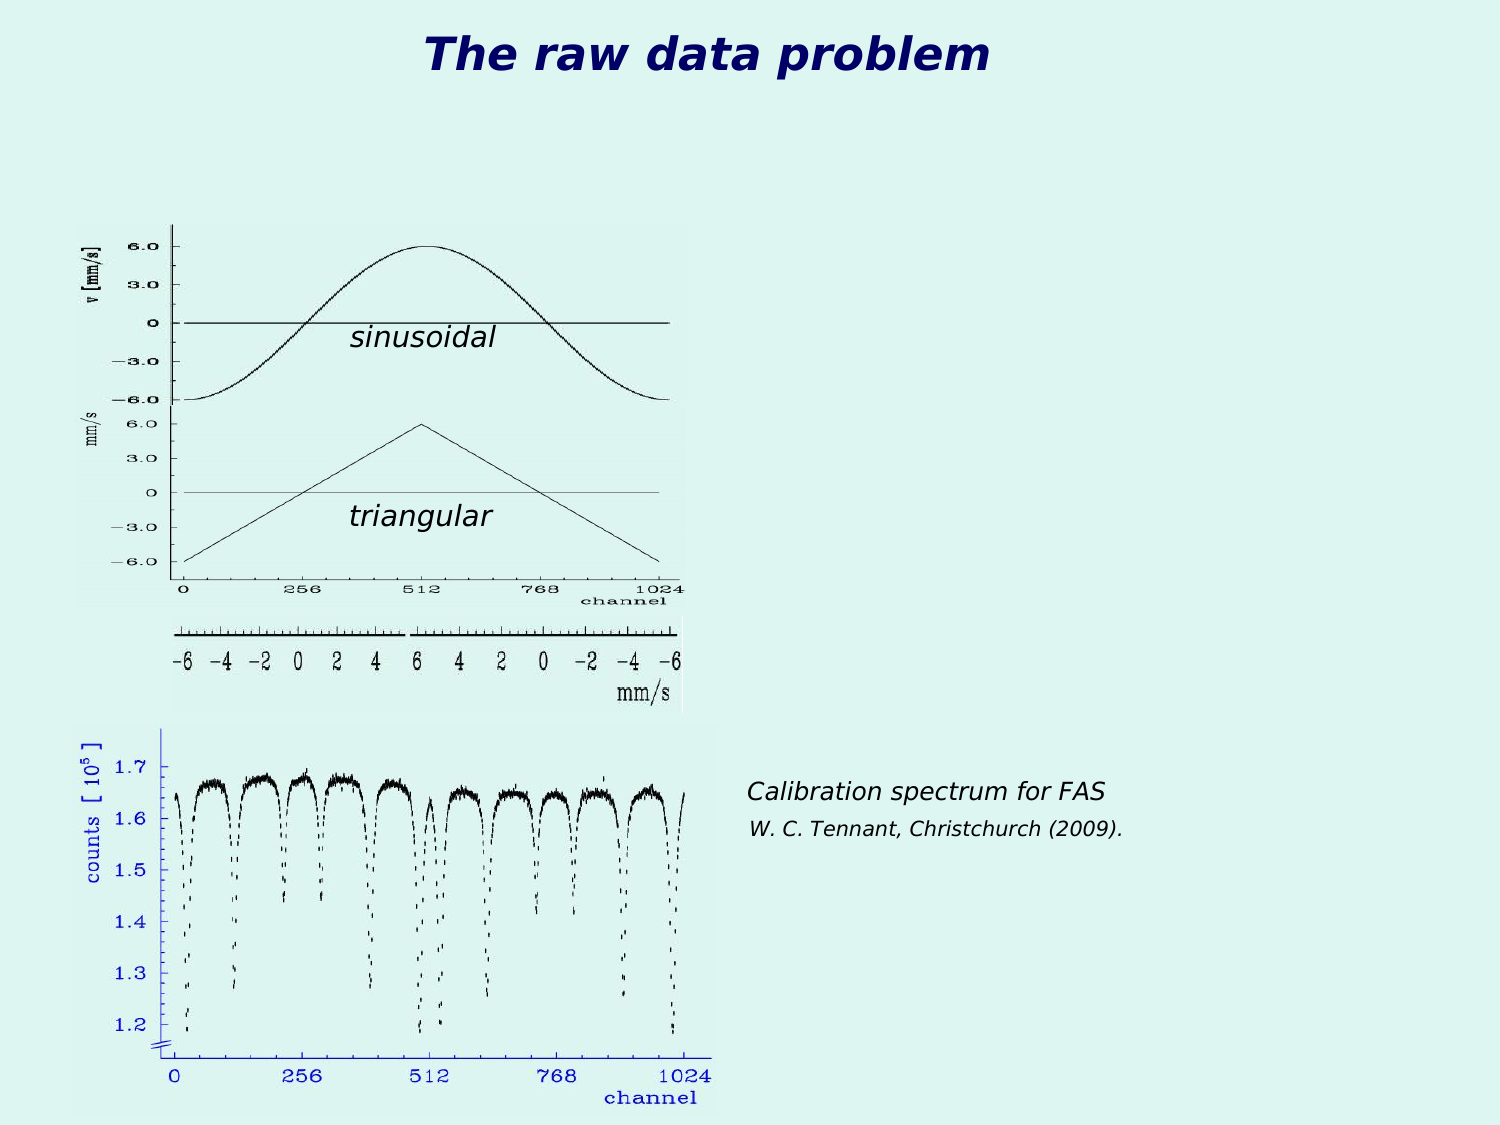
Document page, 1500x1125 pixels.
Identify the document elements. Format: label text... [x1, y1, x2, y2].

text_box The raw data problem [407, 17, 1064, 88]
picture [75, 224, 689, 607]
text_box W. C. Tennant, Christchurch (2009). [734, 808, 1140, 857]
text_box Calibration spectrum for FAS [732, 767, 1120, 813]
text_box sinusoidal [335, 311, 518, 366]
text_box triangular [334, 490, 517, 544]
picture [71, 724, 717, 1116]
picture [173, 616, 683, 713]
